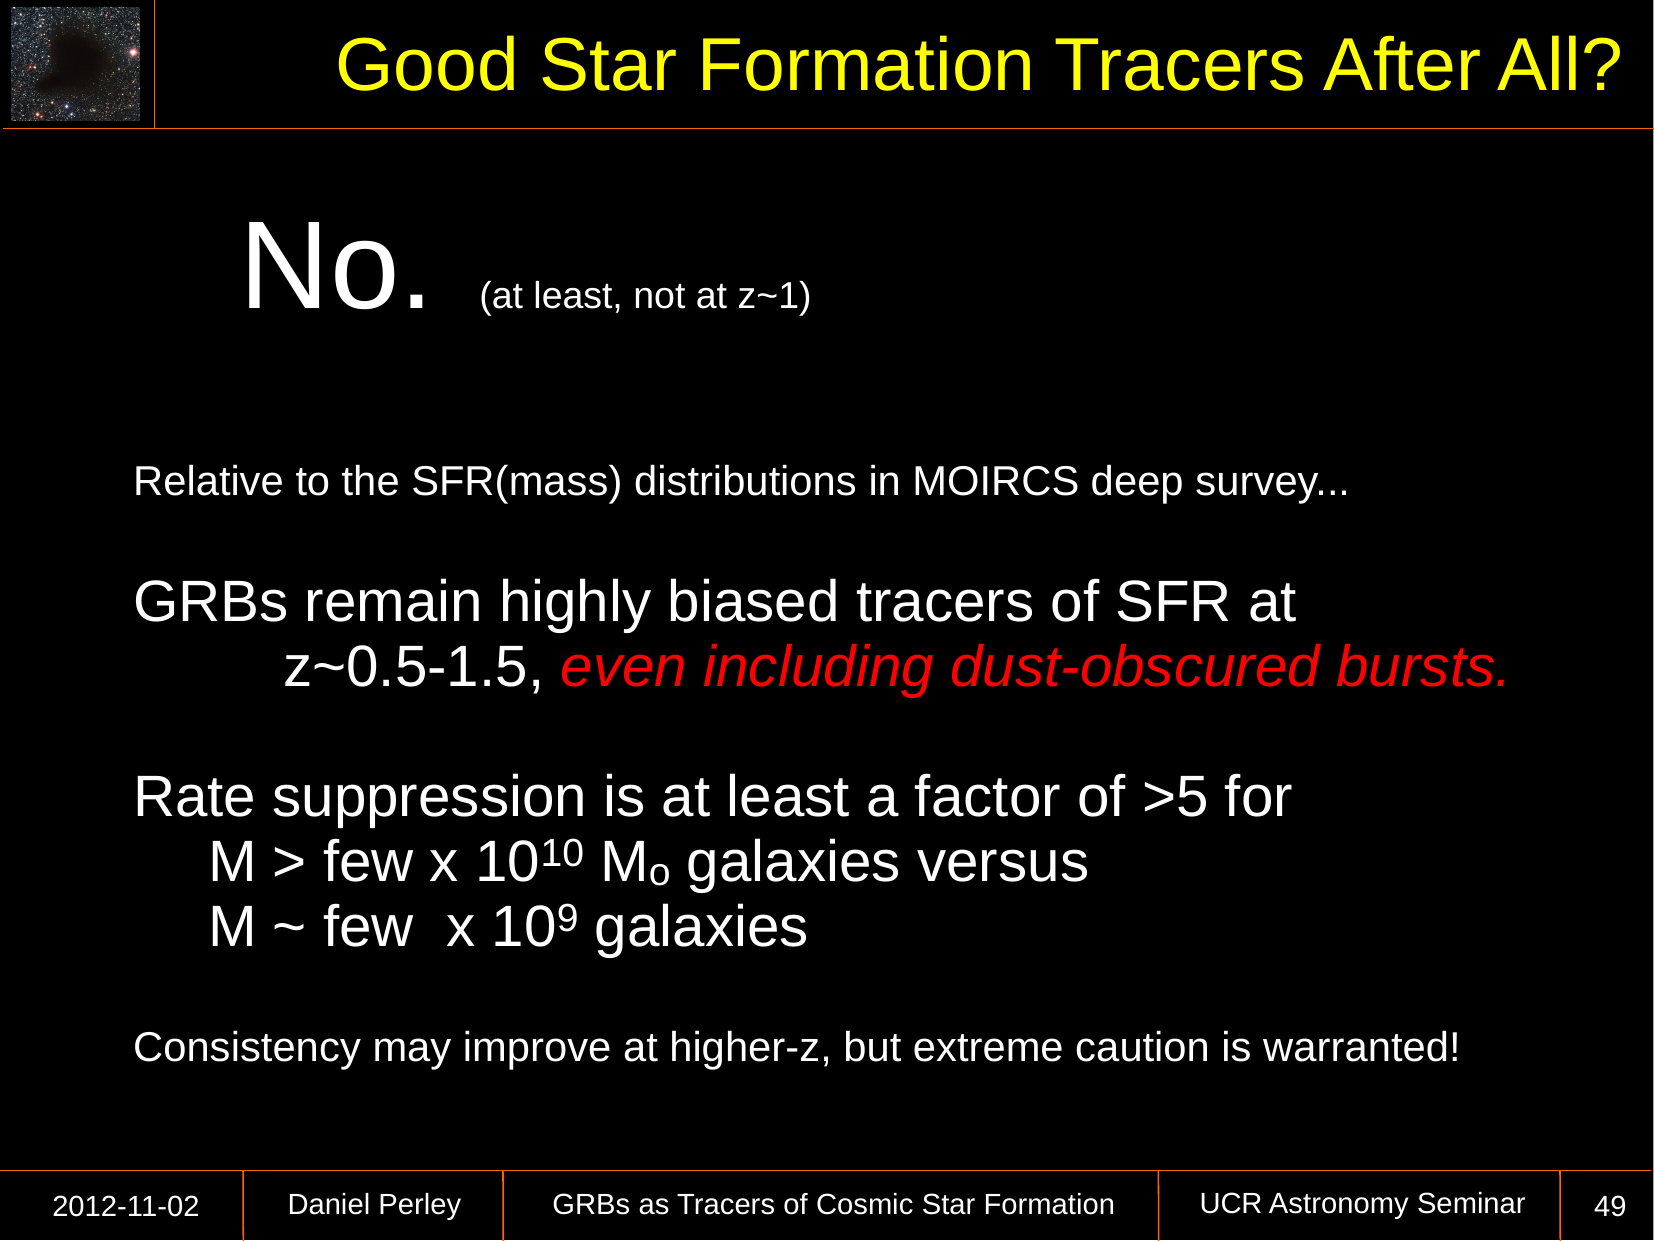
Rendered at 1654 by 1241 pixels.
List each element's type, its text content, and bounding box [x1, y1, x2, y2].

title Good Star Formation Tracers After All? [187, 21, 1624, 108]
picture [11, 7, 140, 121]
text_box No. (at least, not at z~1) [225, 187, 1201, 343]
text_box Relative to the SFR(mass) distributions in MOIRCS deep survey... GRBs remain highly biased tracers of SFR at z~0.5-1.5, even including dust-obscured bursts. Rate suppression is at least a factor of >5 for M > few x 1010 Mo galaxies versus M ~ few x 109 galaxies Consistency may improve at higher-z, but extreme caution is warranted! [118, 450, 1538, 1126]
